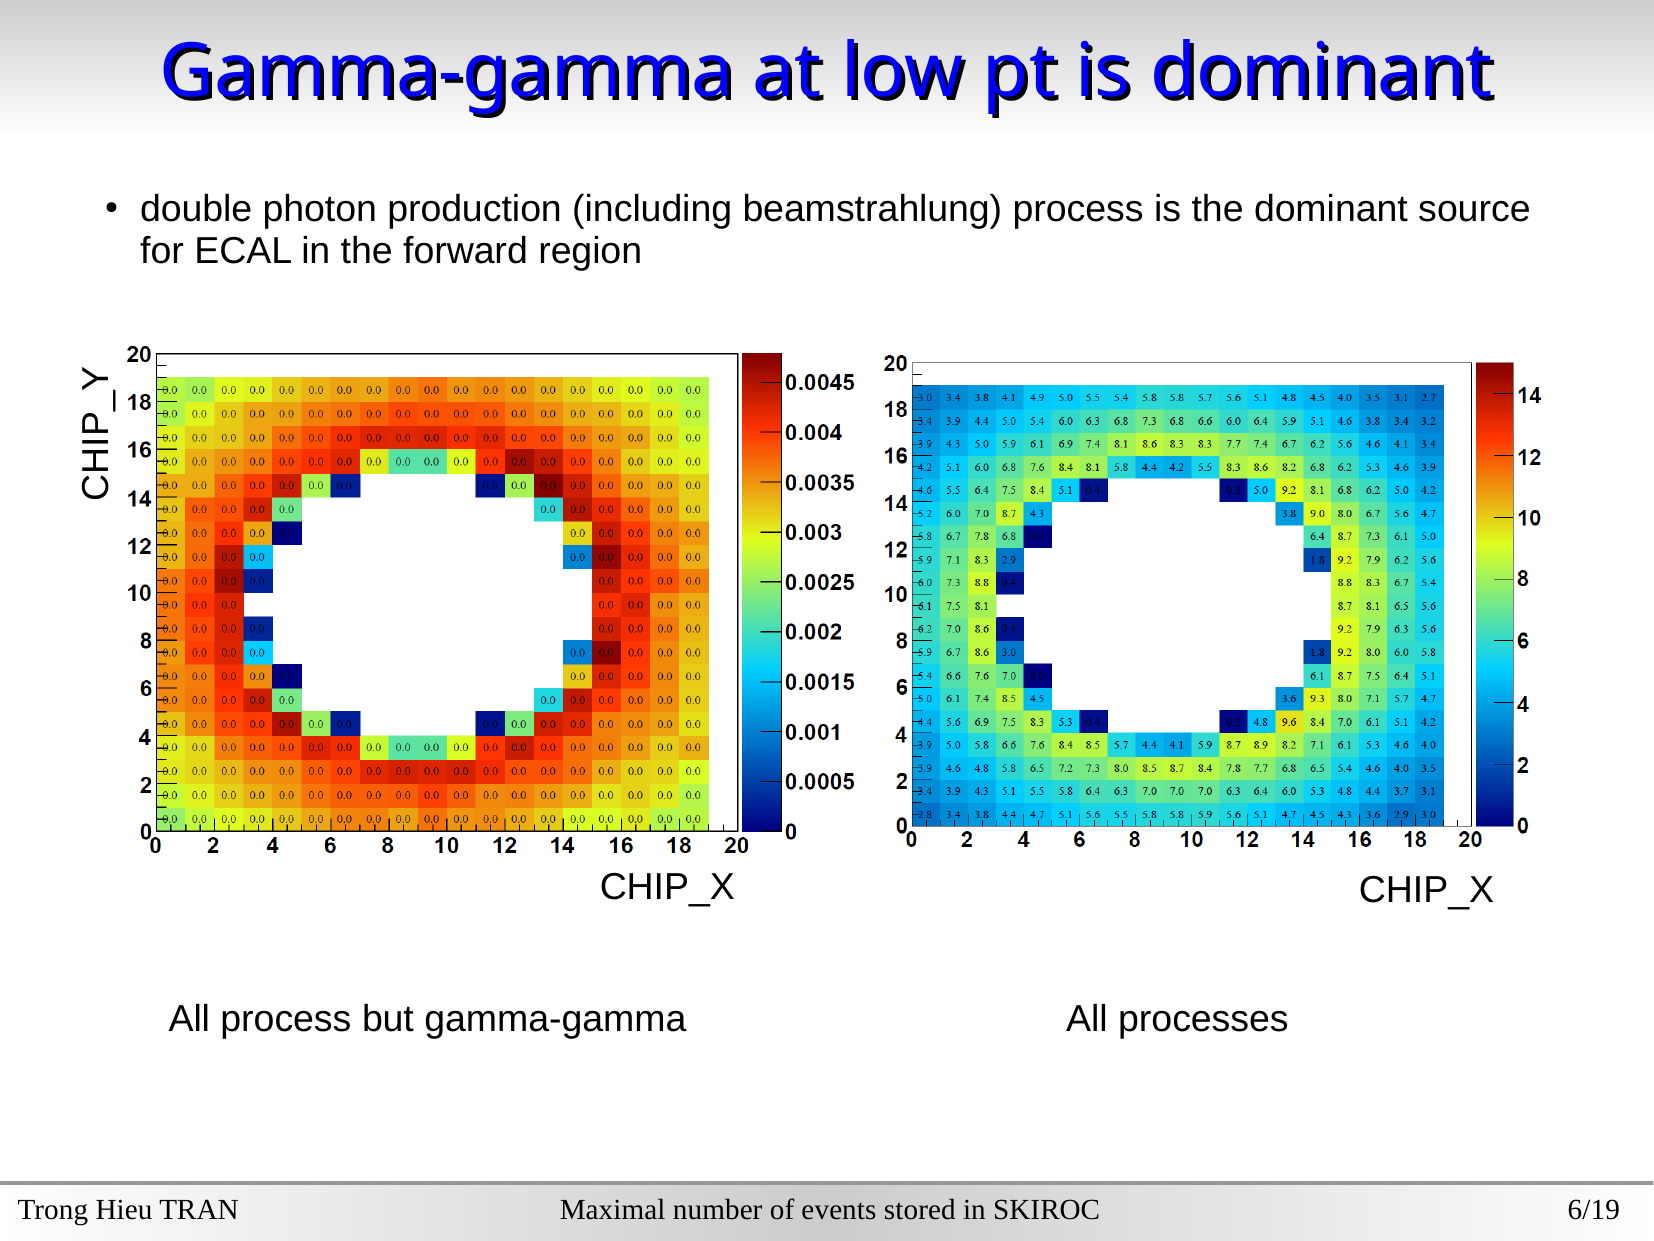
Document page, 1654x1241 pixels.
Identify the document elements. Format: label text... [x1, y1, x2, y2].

picture [116, 329, 867, 875]
text_box CHIP_X [1344, 861, 1540, 919]
title Gamma-gamma at low pt is dominant [0, 0, 1654, 136]
picture [872, 347, 1548, 856]
text_box double photon production (including beamstrahlung) process is the dominant source for ECAL in the forward region [90, 180, 1561, 279]
text_box All processes [930, 990, 1426, 1047]
text_box CHIP_Y [66, 321, 124, 517]
text_box All process but gamma-gamma [135, 990, 721, 1047]
text_box CHIP_X [585, 858, 781, 916]
